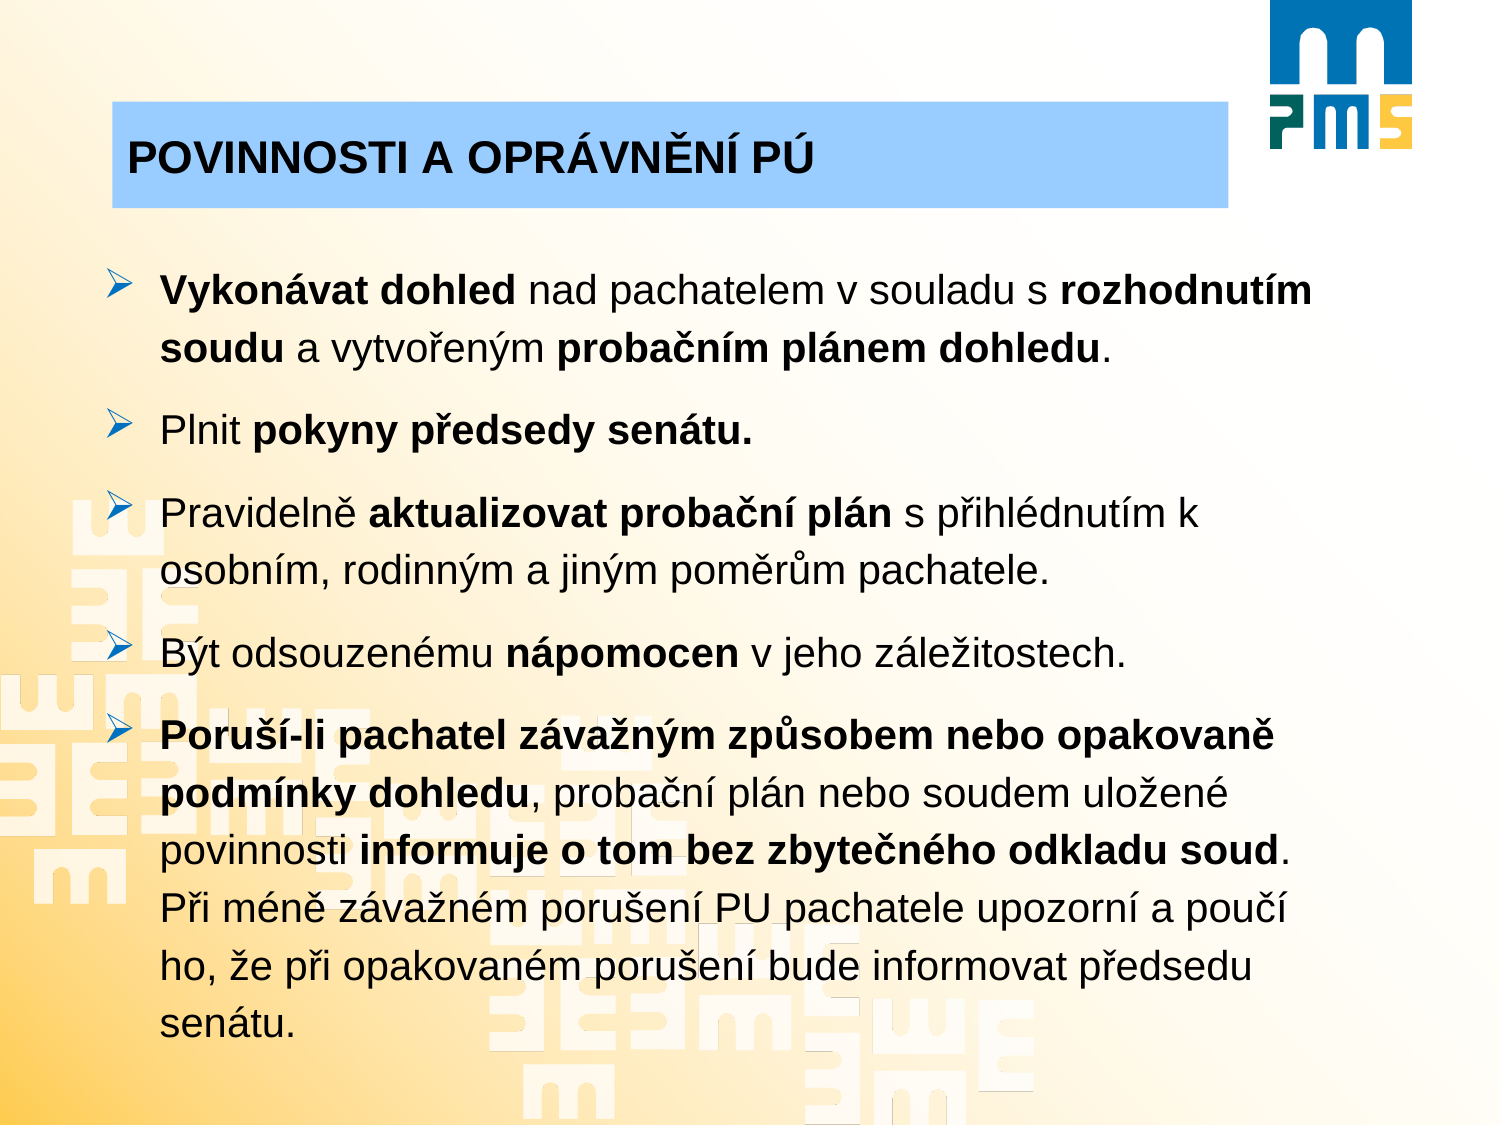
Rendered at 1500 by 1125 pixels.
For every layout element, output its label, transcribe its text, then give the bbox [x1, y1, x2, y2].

picture [0, 0, 1500, 1125]
text_box Vykonávat dohled nad pachatelem v souladu s rozhodnutím soudu a vytvořeným probačním plánem dohledu. Plnit pokyny předsedy senátu. Pravidelně aktualizovat probační plán s přihlédnutím k osobním, rodinným a jiným poměrům pachatele. Být odsouzenému nápomocen v jeho záležitostech. Poruší-li pachatel závažným způsobem nebo opakovaně podmínky dohledu, probační plán nebo soudem uložené povinnosti informuje o tom bez zbytečného odkladu soud. Při méně závažném porušení PU pachatele upozorní a poučí ho, že při opakovaném porušení bude informovat předsedu senátu. [88, 207, 1365, 1059]
title POVINNOSTI A OPRÁVNĚNÍ PÚ [112, 101, 1229, 209]
